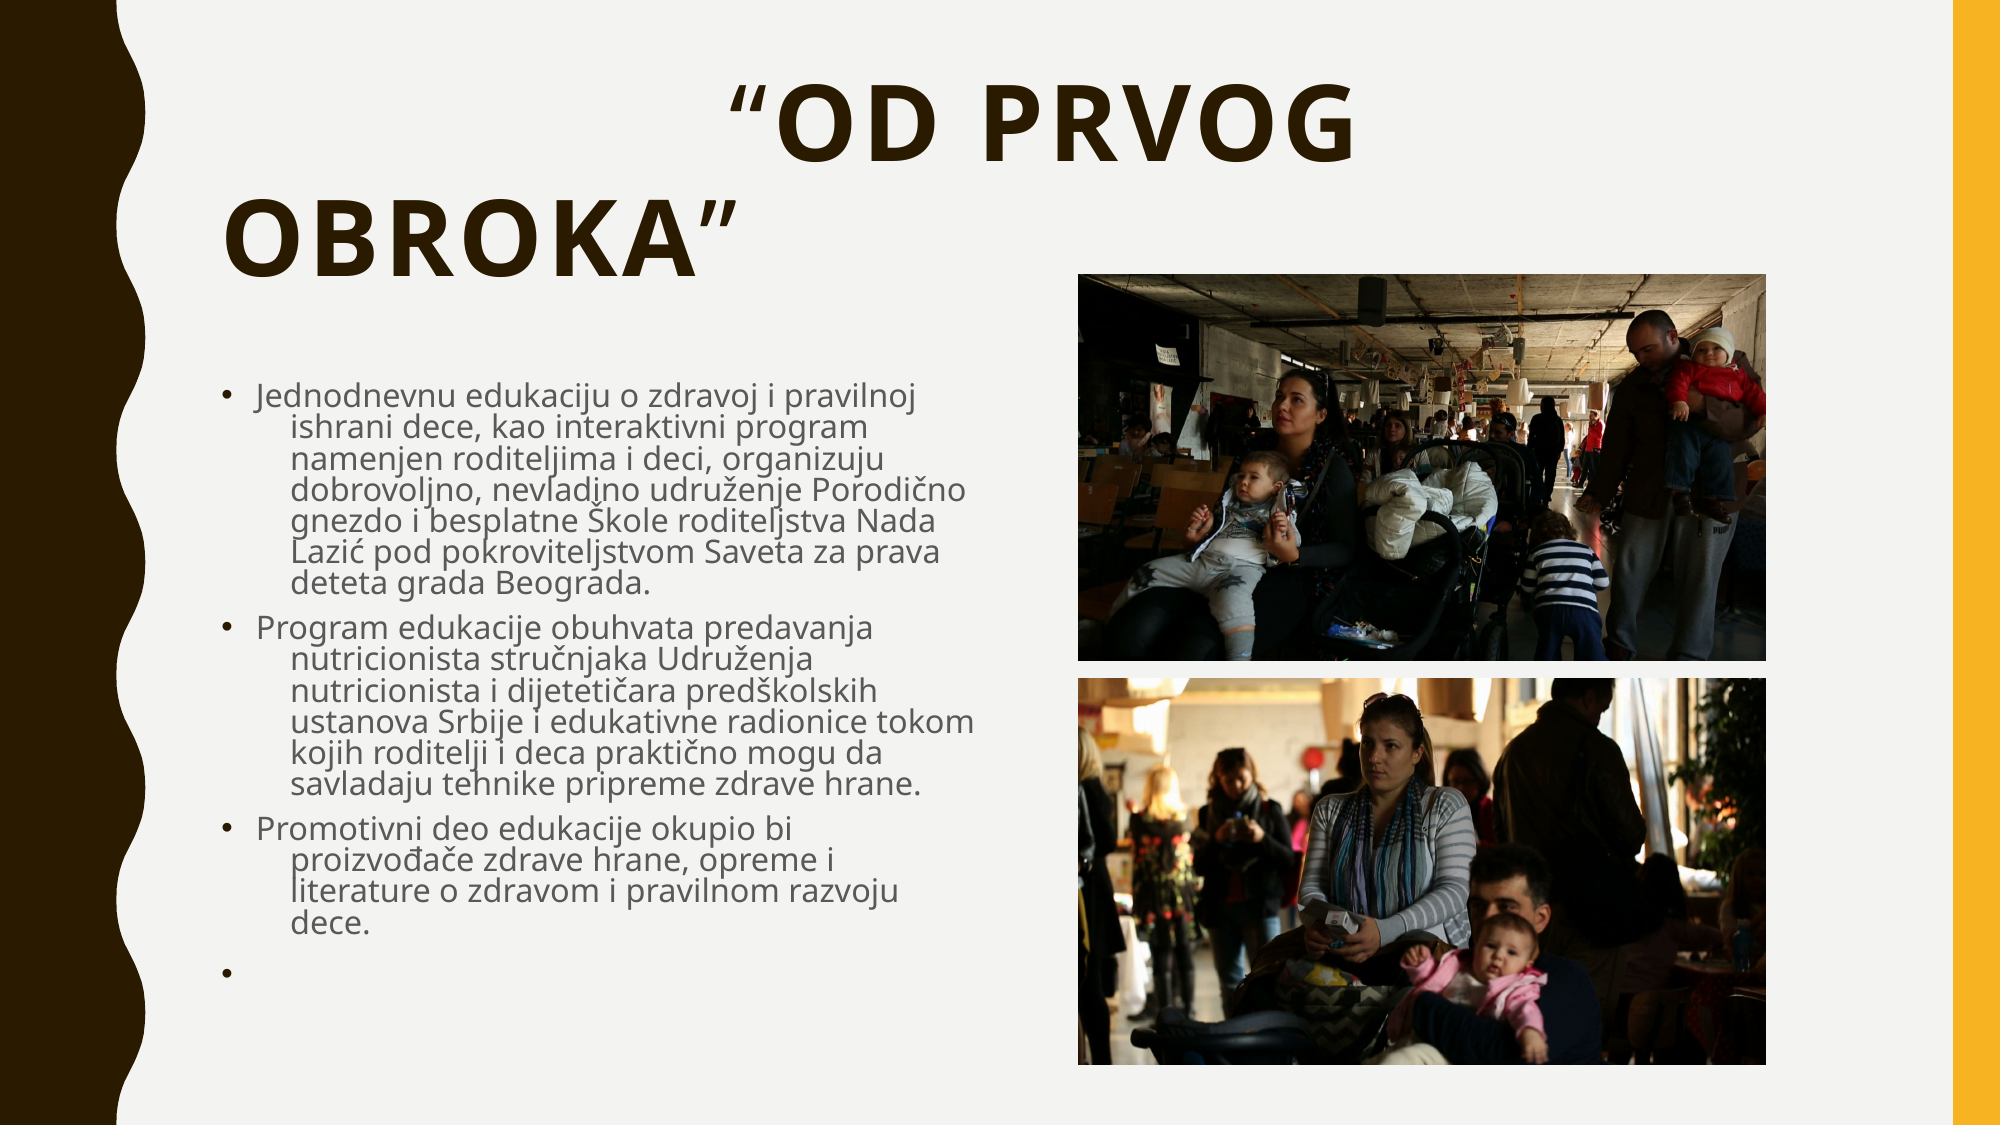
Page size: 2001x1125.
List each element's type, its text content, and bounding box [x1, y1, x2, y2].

title “OD PRVOG OBROKA” [205, 62, 1876, 308]
picture [1078, 274, 1766, 661]
list Jednodnevnu edukaciju o zdravoj i pravilnoj ishrani dece, kao interaktivni program namenjen roditeljima i deci, organizuju dobrovoljno, nevladino udruženje Porodično gnezdo i besplatne Škole roditeljstva Nada Lazić pod pokroviteljstvom Saveta za prava deteta grada Beograda. Program edukacije obuhvata predavanja nutricionista stručnjaka Udruženja nutricionista i dijetetičara predškolskih ustanova Srbije i edukativne radionice tokom kojih roditelji i deca praktično mogu da savladaju tehnike pripreme zdrave hrane. Promotivni deo edukacije okupio bi proizvođače zdrave hrane, opreme i literature o zdravom i pravilnom razvoju dece. [206, 375, 994, 969]
picture [1078, 678, 1766, 1065]
